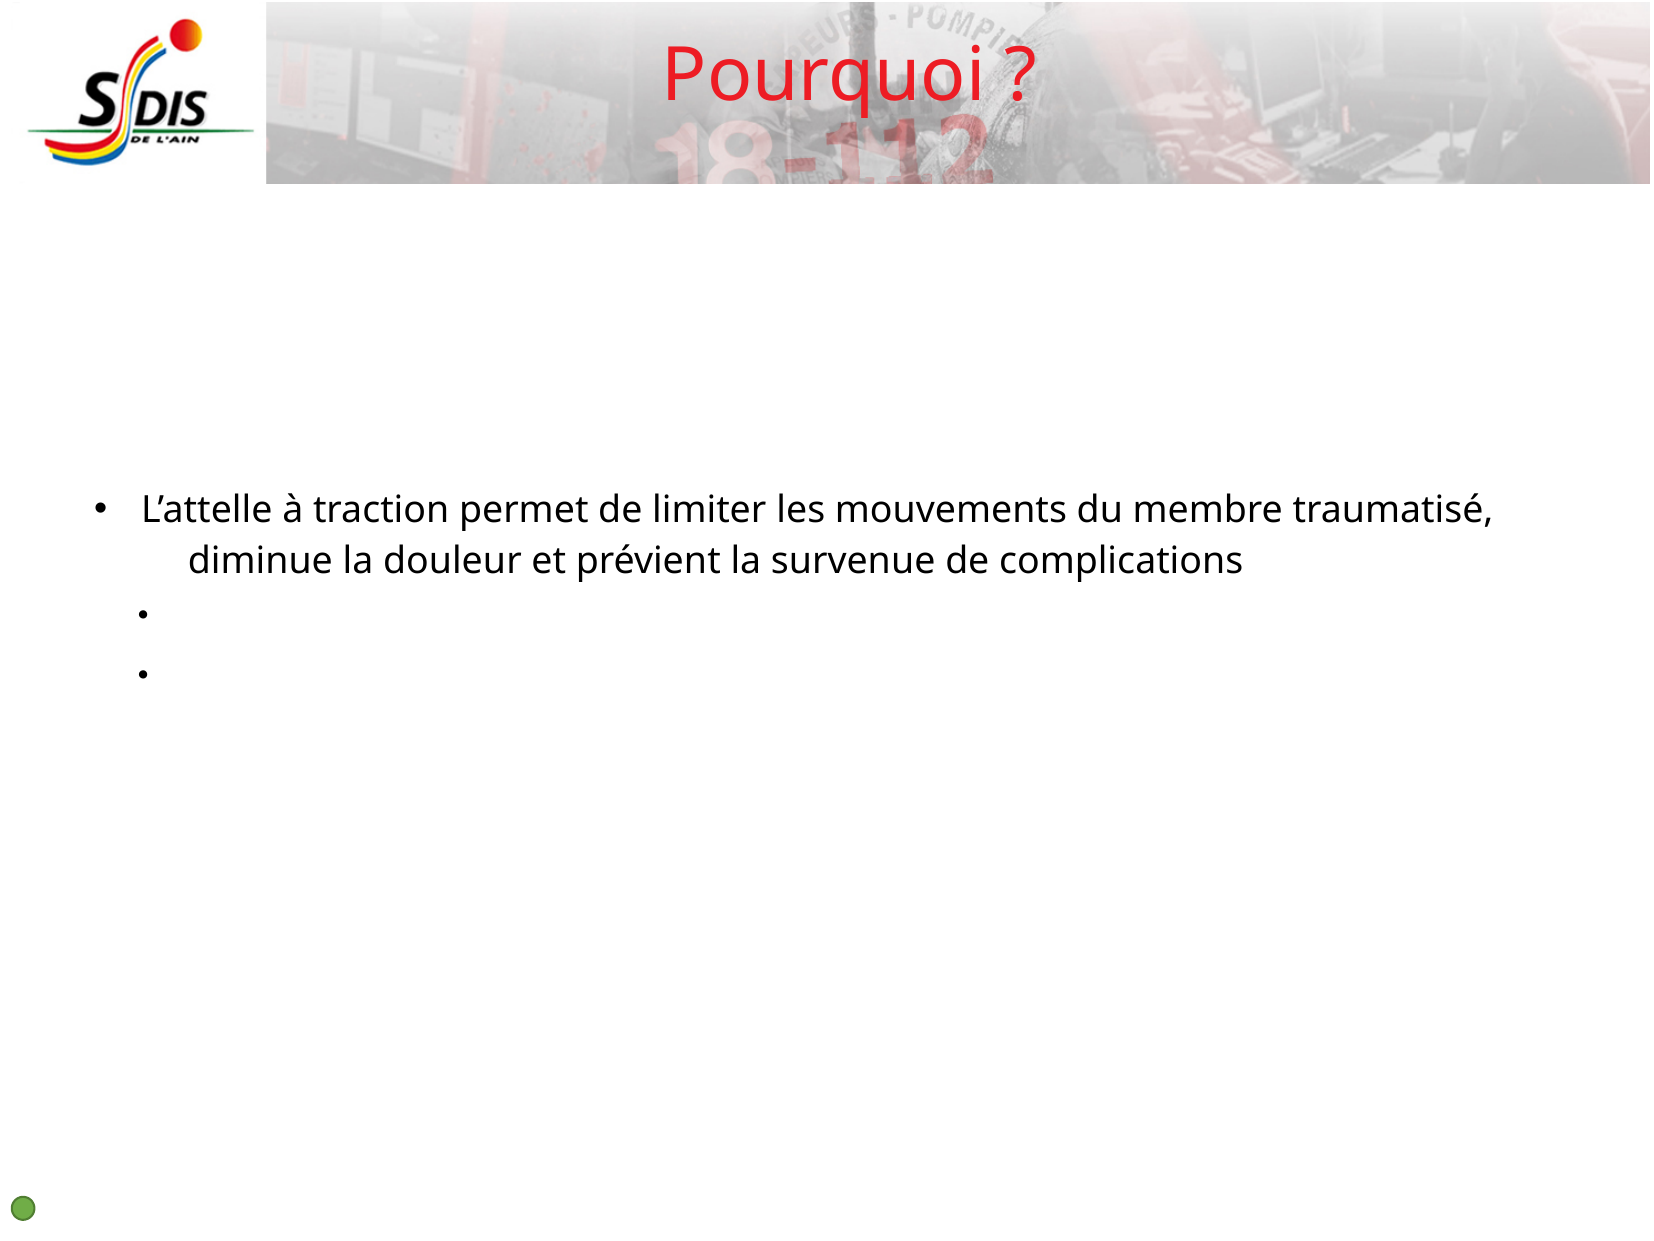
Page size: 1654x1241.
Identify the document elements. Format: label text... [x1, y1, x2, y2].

text_box L’attelle à traction permet de limiter les mouvements du membre traumatisé, diminue la douleur et prévient la survenue de complications [79, 423, 1621, 757]
text_box [11, 1196, 35, 1220]
picture [11, 2, 1650, 184]
title Pourquoi ? [68, 25, 1632, 117]
